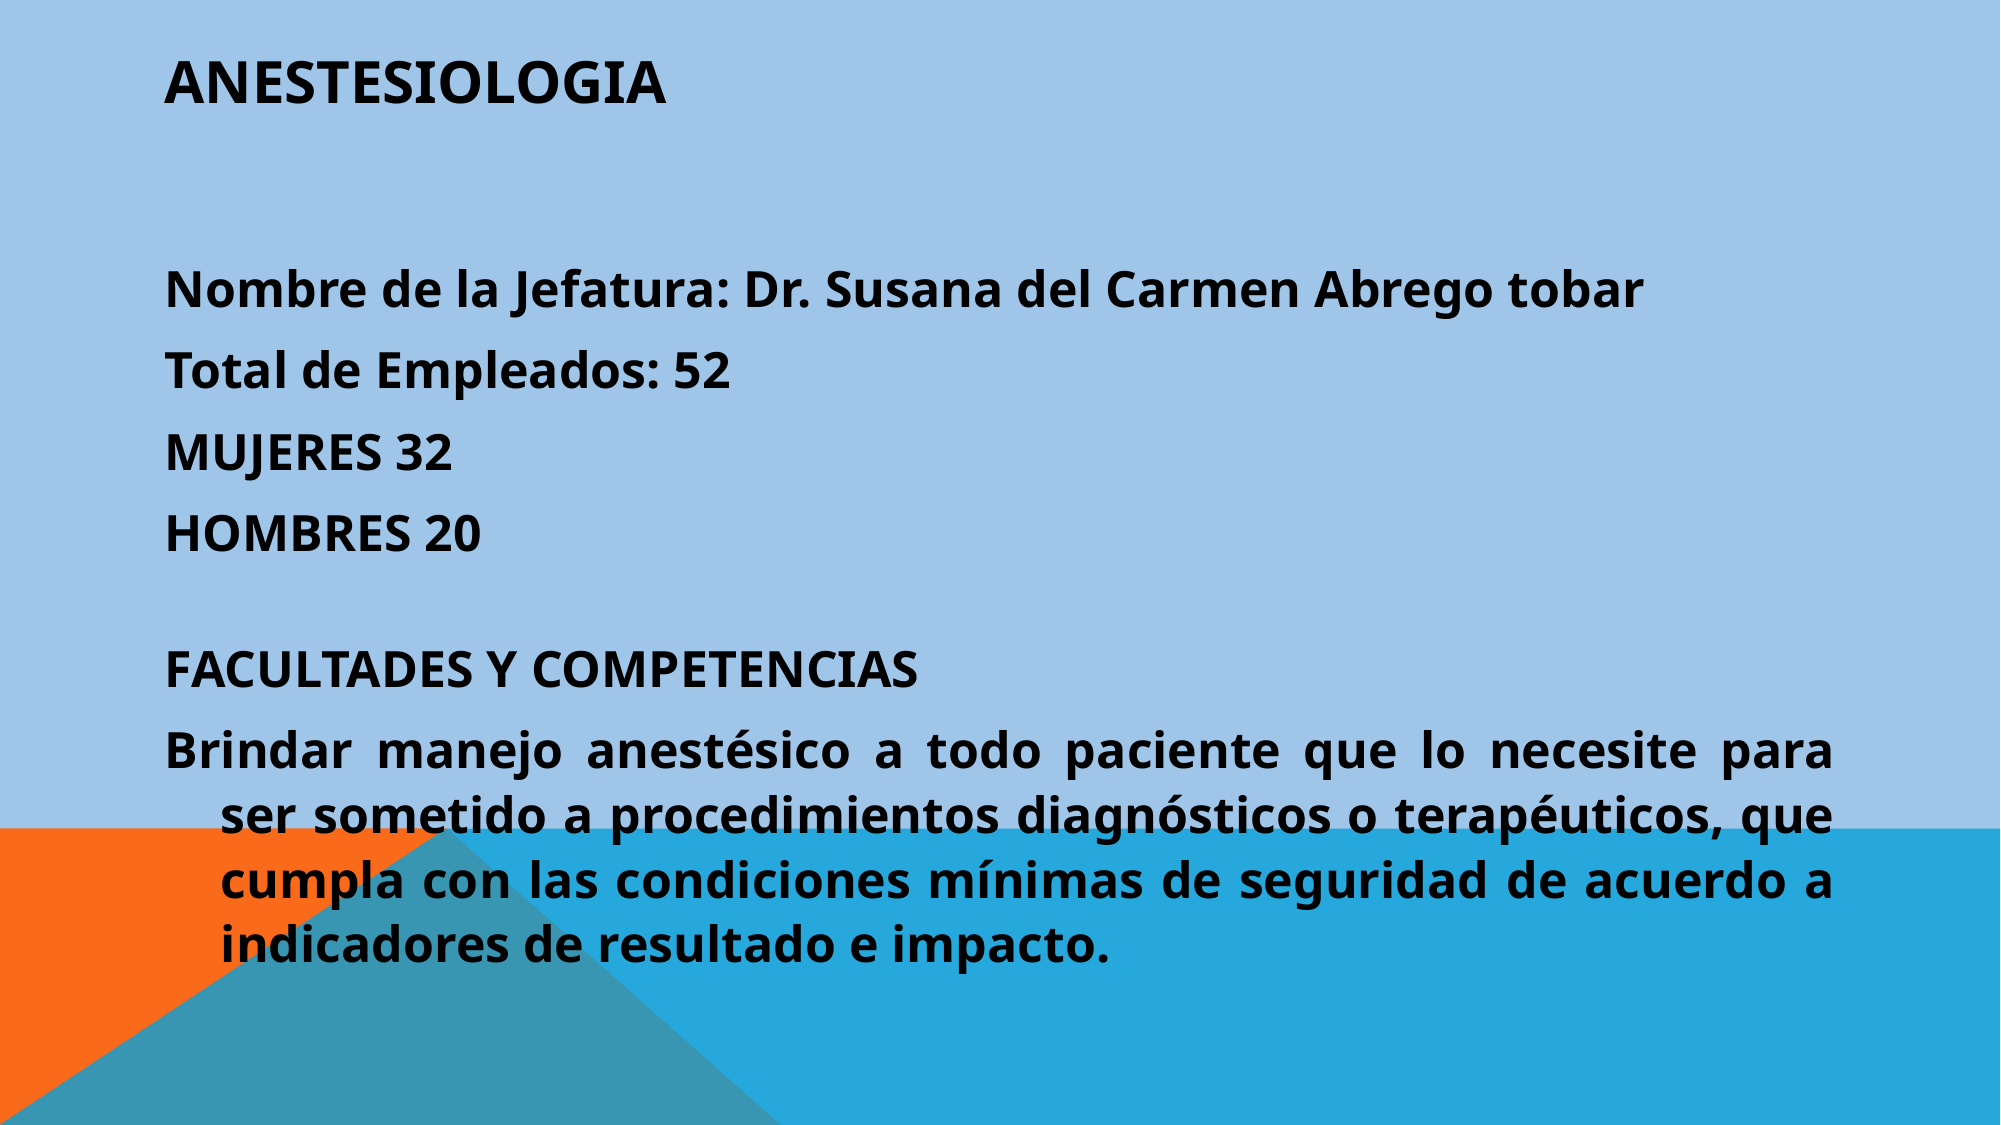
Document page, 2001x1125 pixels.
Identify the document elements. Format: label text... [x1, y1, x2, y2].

text_box ANESTESIOLOGIA [149, 37, 1850, 207]
text_box Nombre de la Jefatura: Dr. Susana del Carmen Abrego tobar Total de Empleados: 52 MUJERES 32 HOMBRES 20 FACULTADES Y COMPETENCIAS Brindar manejo anestésico a todo paciente que lo necesite para ser sometido a procedimientos diagnósticos o terapéuticos, que cumpla con las condiciones mínimas de seguridad de acuerdo a indicadores de resultado e impacto. [149, 244, 1850, 956]
